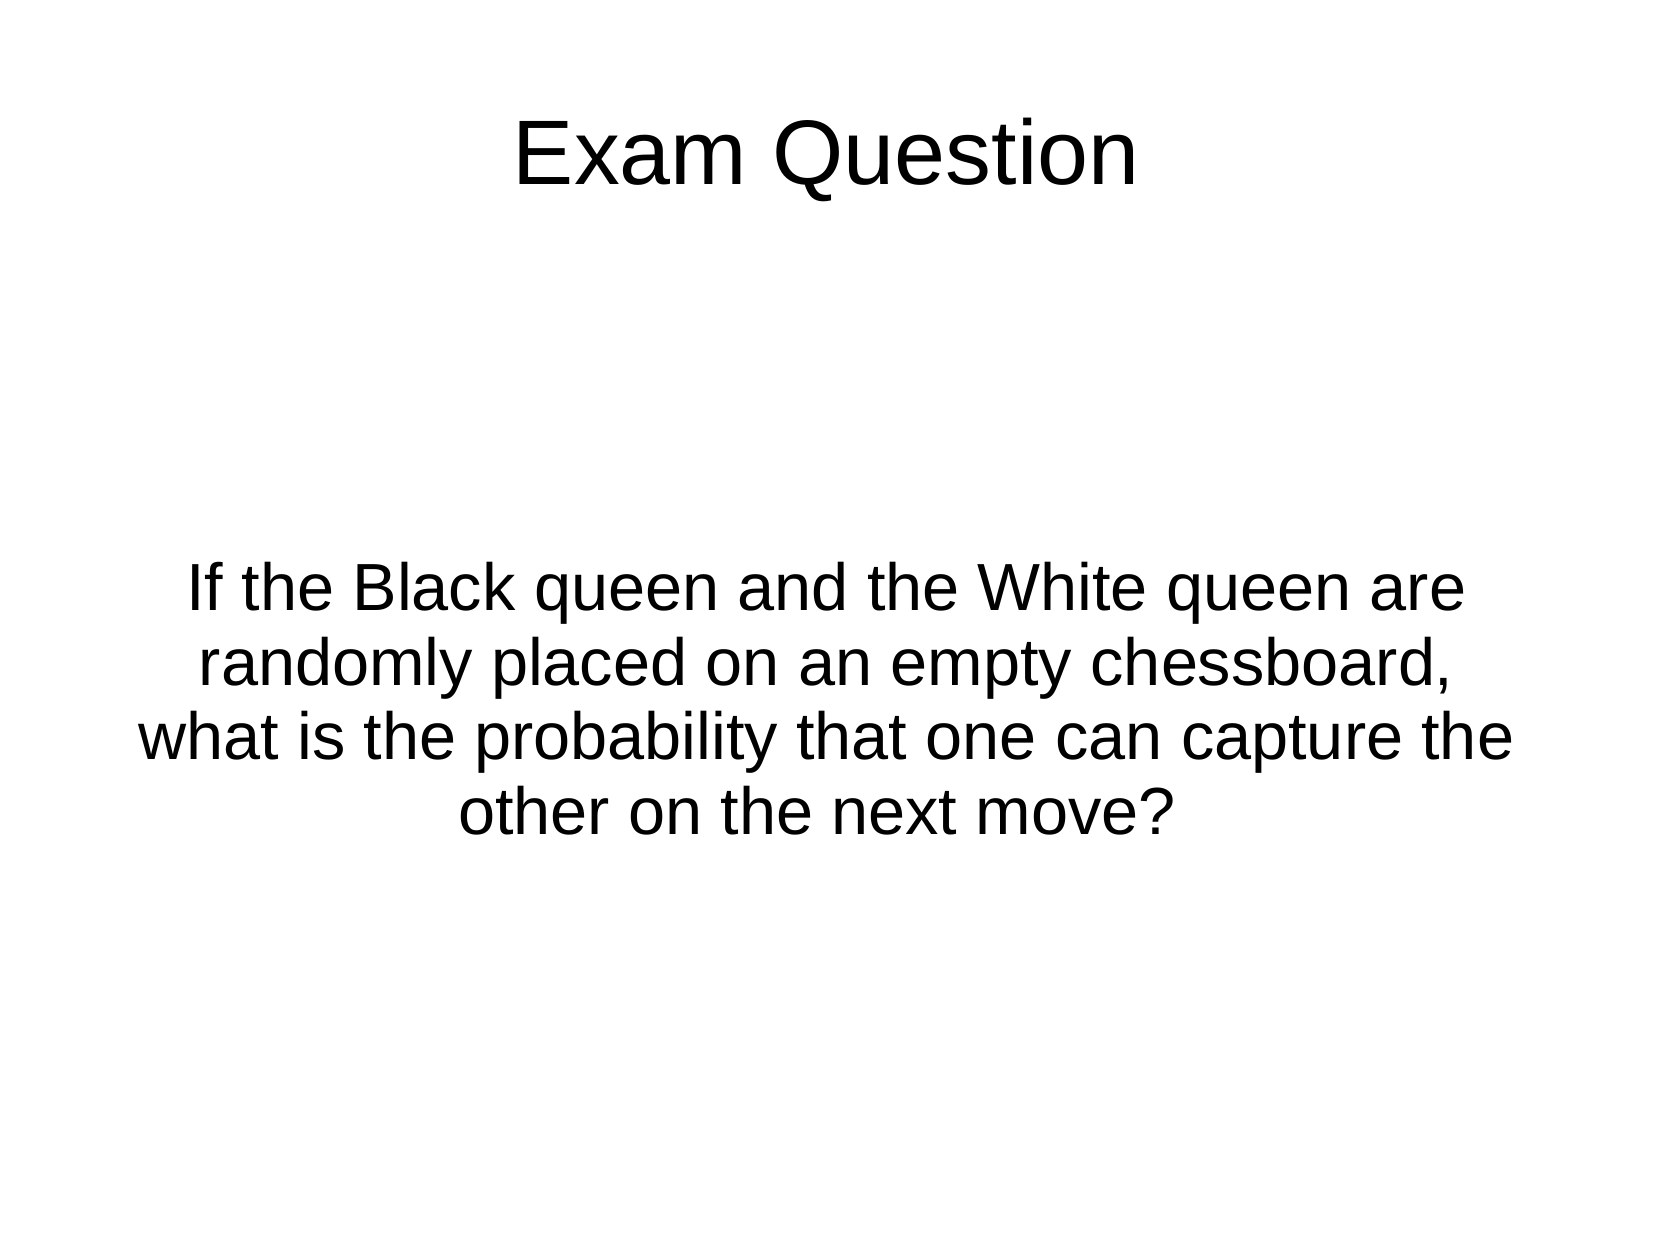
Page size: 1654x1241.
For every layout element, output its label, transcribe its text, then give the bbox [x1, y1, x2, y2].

subtitle If the Black queen and the White queen are randomly placed on an empty chessboard, what is the probability that one can capture the other on the next move? [82, 297, 1571, 1102]
title Exam Question [82, 56, 1571, 250]
